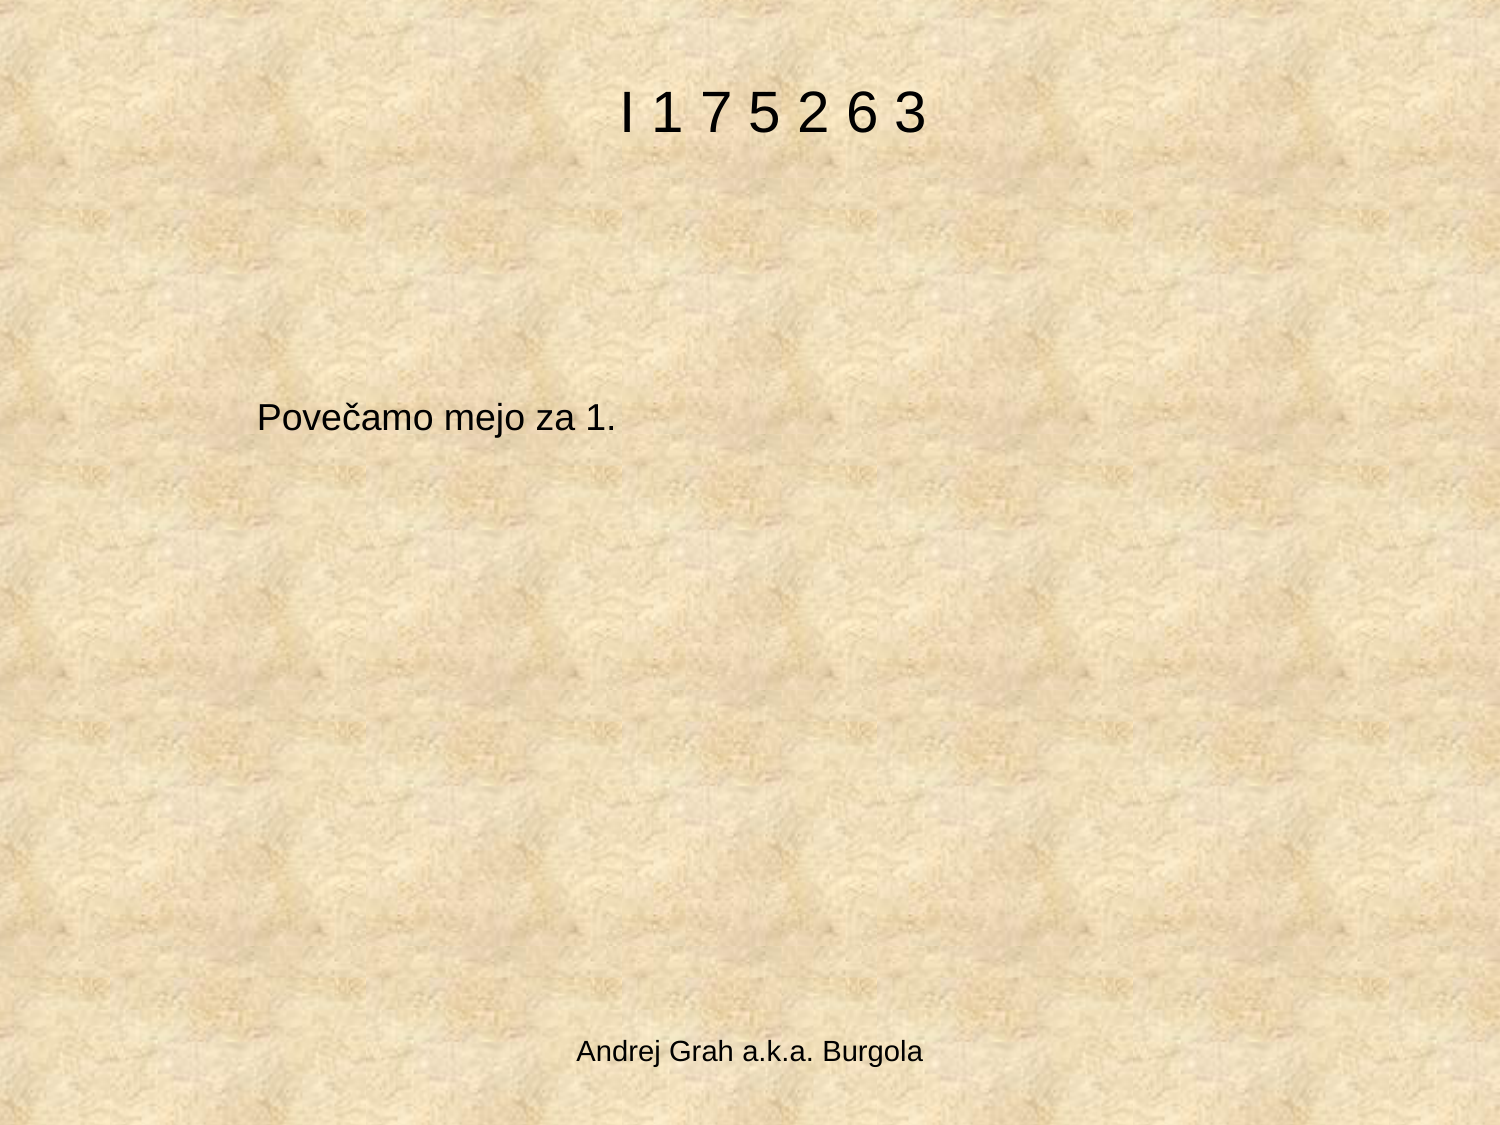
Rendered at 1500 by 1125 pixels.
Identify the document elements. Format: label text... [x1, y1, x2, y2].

text_box Povečamo mejo za 1. [242, 385, 1329, 446]
text_box Andrej Grah a.k.a. Burgola [512, 1024, 988, 1103]
picture [0, 0, 1500, 1125]
text_box I 1 7 5 2 6 3 [159, 66, 1388, 152]
